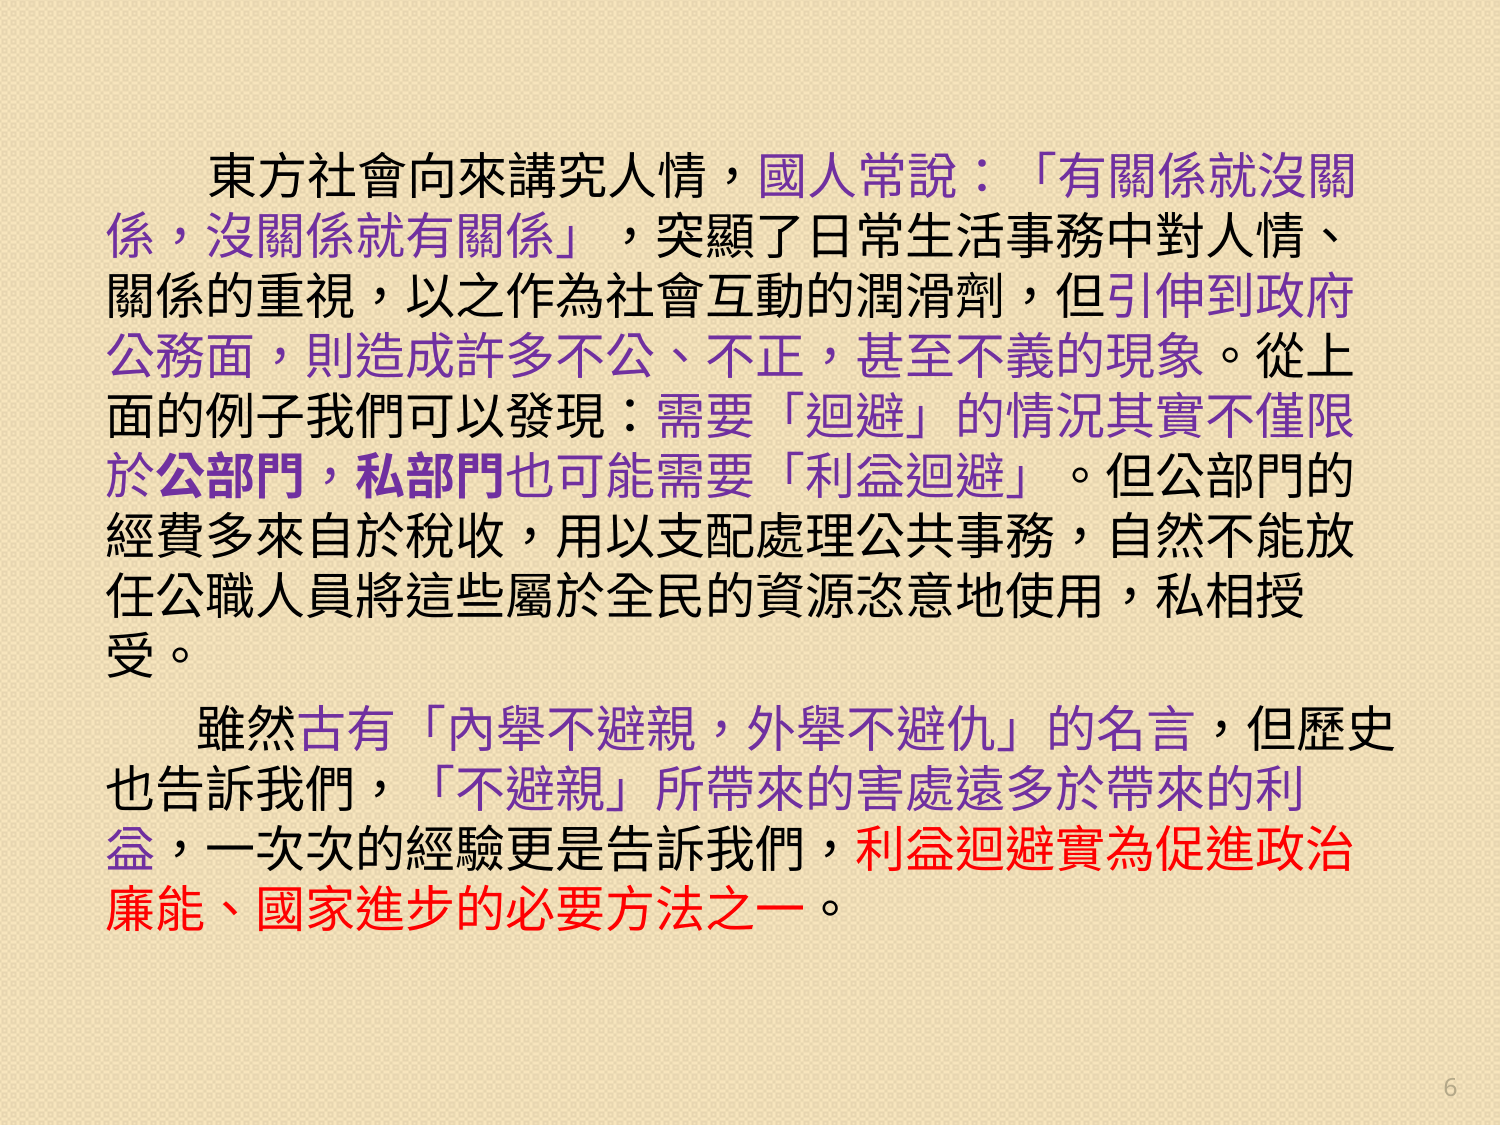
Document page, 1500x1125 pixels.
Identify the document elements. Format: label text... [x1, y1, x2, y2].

slide_number <編號> [1413, 1034, 1488, 1113]
list 東方社會向來講究人情，國人常說：「有關係就沒關係，沒關係就有關係」，突顯了日常生活事務中對人情、關係的重視，以之作為社會互動的潤滑劑，但引伸到政府公務面，則造成許多不公、不正，甚至不義的現象。從上面的例子我們可以發現：需要「迴避」的情況其實不僅限於公部門，私部門也可能需要「利益迴避」。但公部門的經費多來自於稅收，用以支配處理公共事務，自然不能放任公職人員將這些屬於全民的資源恣意地使用，私相授受。 雖然古有「內舉不避親，外舉不避仇」的名言，但歷史也告訴我們，「不避親」所帶來的害處遠多於帶來的利益，一次次的經驗更是告訴我們，利益迴避實為促進政治廉能、國家進步的必要方法之一。 [76, 137, 1415, 1088]
picture [0, 0, 1500, 1125]
